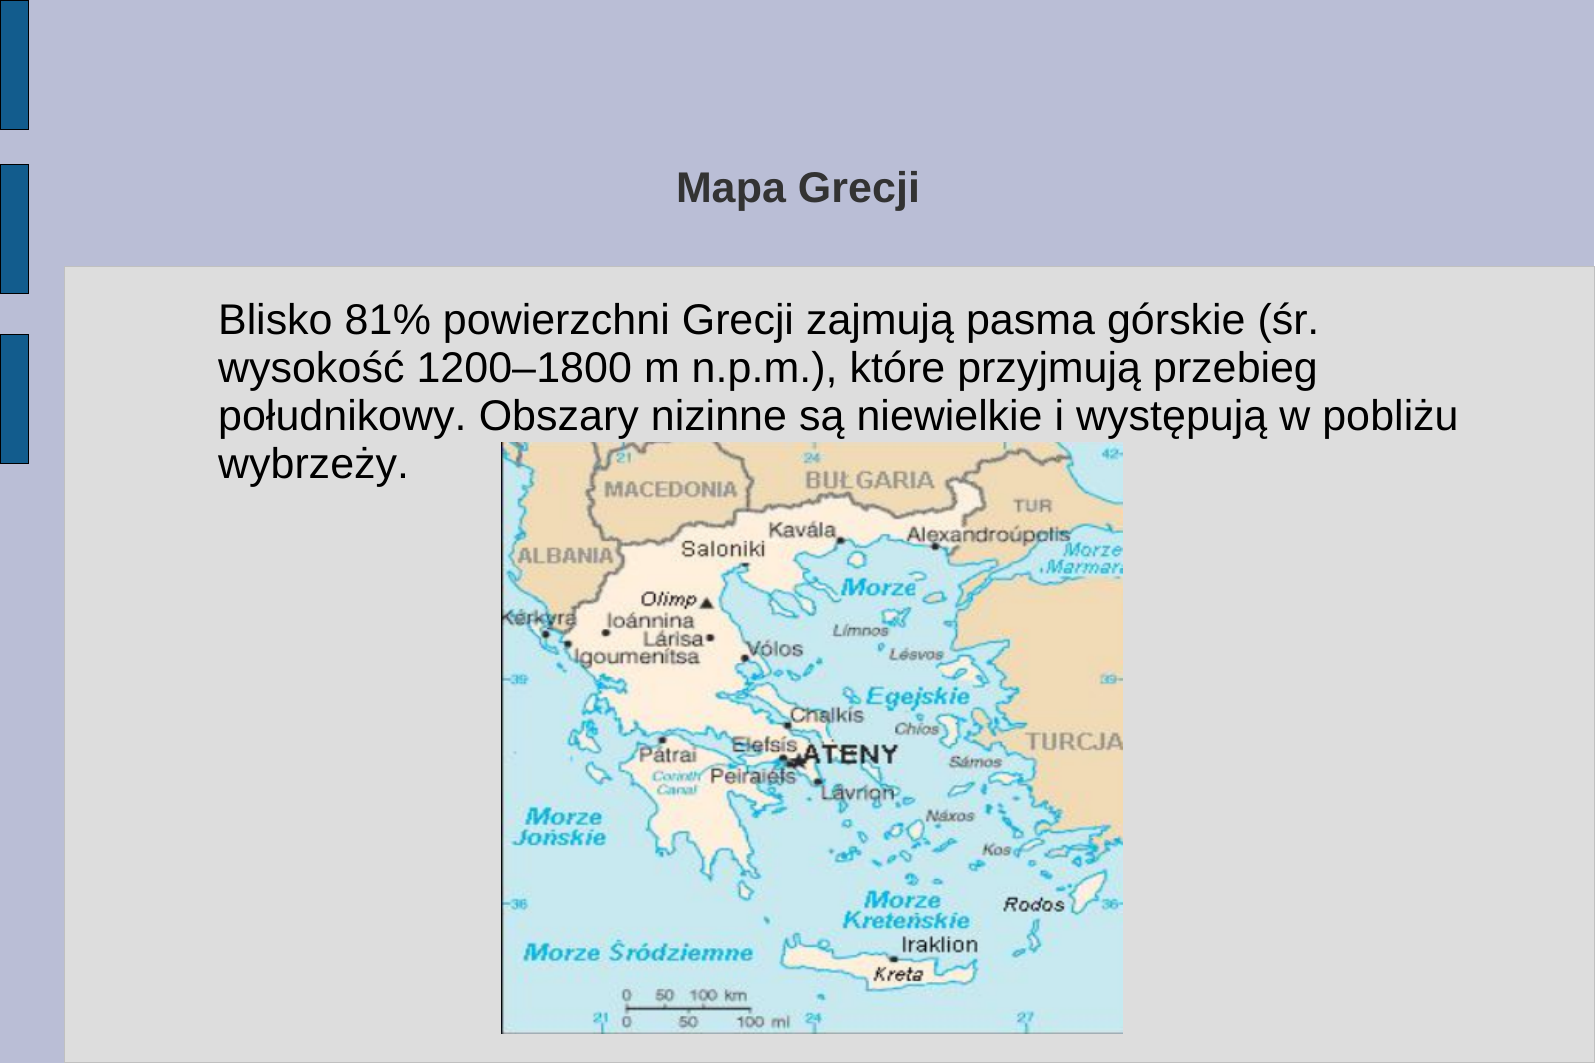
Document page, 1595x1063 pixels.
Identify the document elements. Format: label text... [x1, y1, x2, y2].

list Blisko 81% powierzchni Grecji zajmują pasma górskie (śr. wysokość 1200–1800 m n.p.m.), które przyjmują przebieg południkowy. Obszary nizinne są niewielkie i występują w pobliżu wybrzeży. [147, 295, 1479, 966]
picture [501, 442, 1123, 1034]
title Mapa Grecji [117, 98, 1479, 276]
